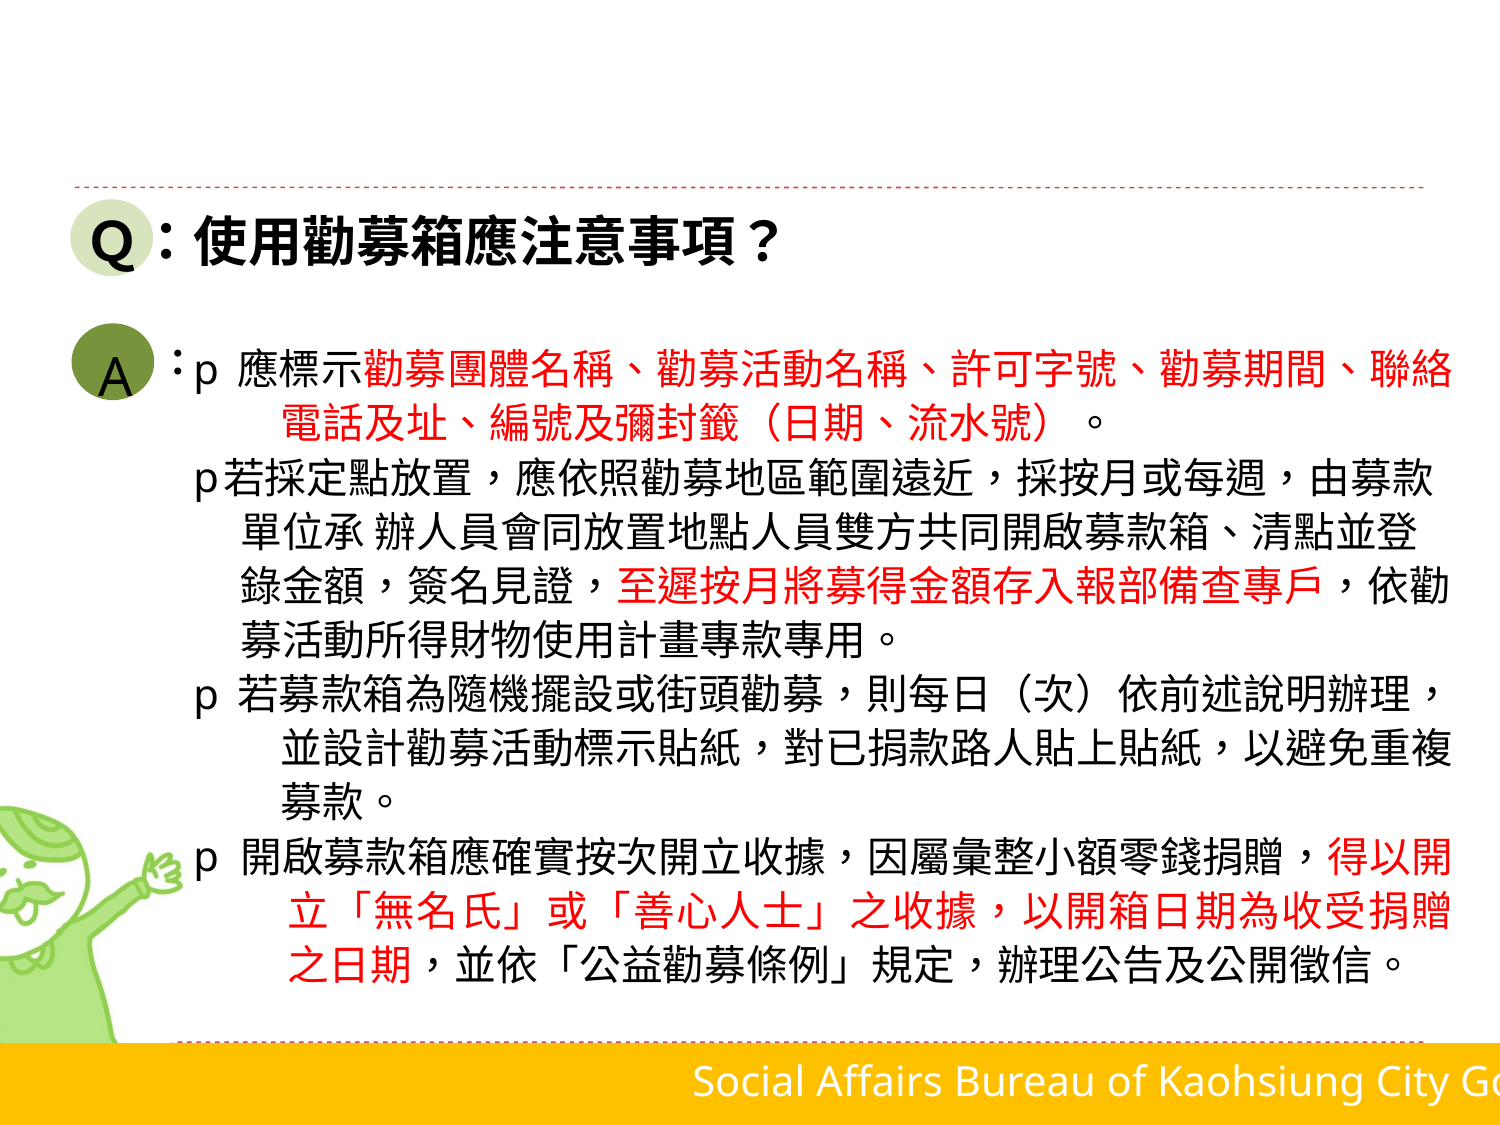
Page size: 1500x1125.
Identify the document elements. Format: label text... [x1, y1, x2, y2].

list Ｑ：使用勸募箱應注意事項？ [70, 199, 1421, 849]
text_box [750, 1049, 781, 1072]
picture [0, 739, 178, 1043]
text_box ： [126, 331, 205, 393]
text_box Social Affairs Bureau of Kaohsiung City Government [0, 1043, 1500, 1125]
text_box 應標示勸募團體名稱、勸募活動名稱、許可字號、勸募期間、聯絡電話及址、編號及彌封籤（日期、流水號）。 若採定點放置，應依照勸募地區範圍遠近，採按月或每週，由募款 單位承 辦人員會同放置地點人員雙方共同開啟募款箱、清點並登 錄金額，簽名見證，至遲按月將募得金額存入報部備查專戶，依勸 募活動所得財物使用計畫專款專用。 若募款箱為隨機擺設或街頭勸募，則每日（次）依前述說明辦理，並設計勸募活動標示貼紙，對已捐款路人貼上貼紙，以避免重複募款。 開啟募款箱應確實按次開立收據，因屬彙整小額零錢捐贈，得以開立「無名氏」或「善心人士」之收據，以開箱日期為收受捐贈之日期，並依「公益勸募條例」規定，辦理公告及公開徵信。 [178, 331, 1469, 1049]
